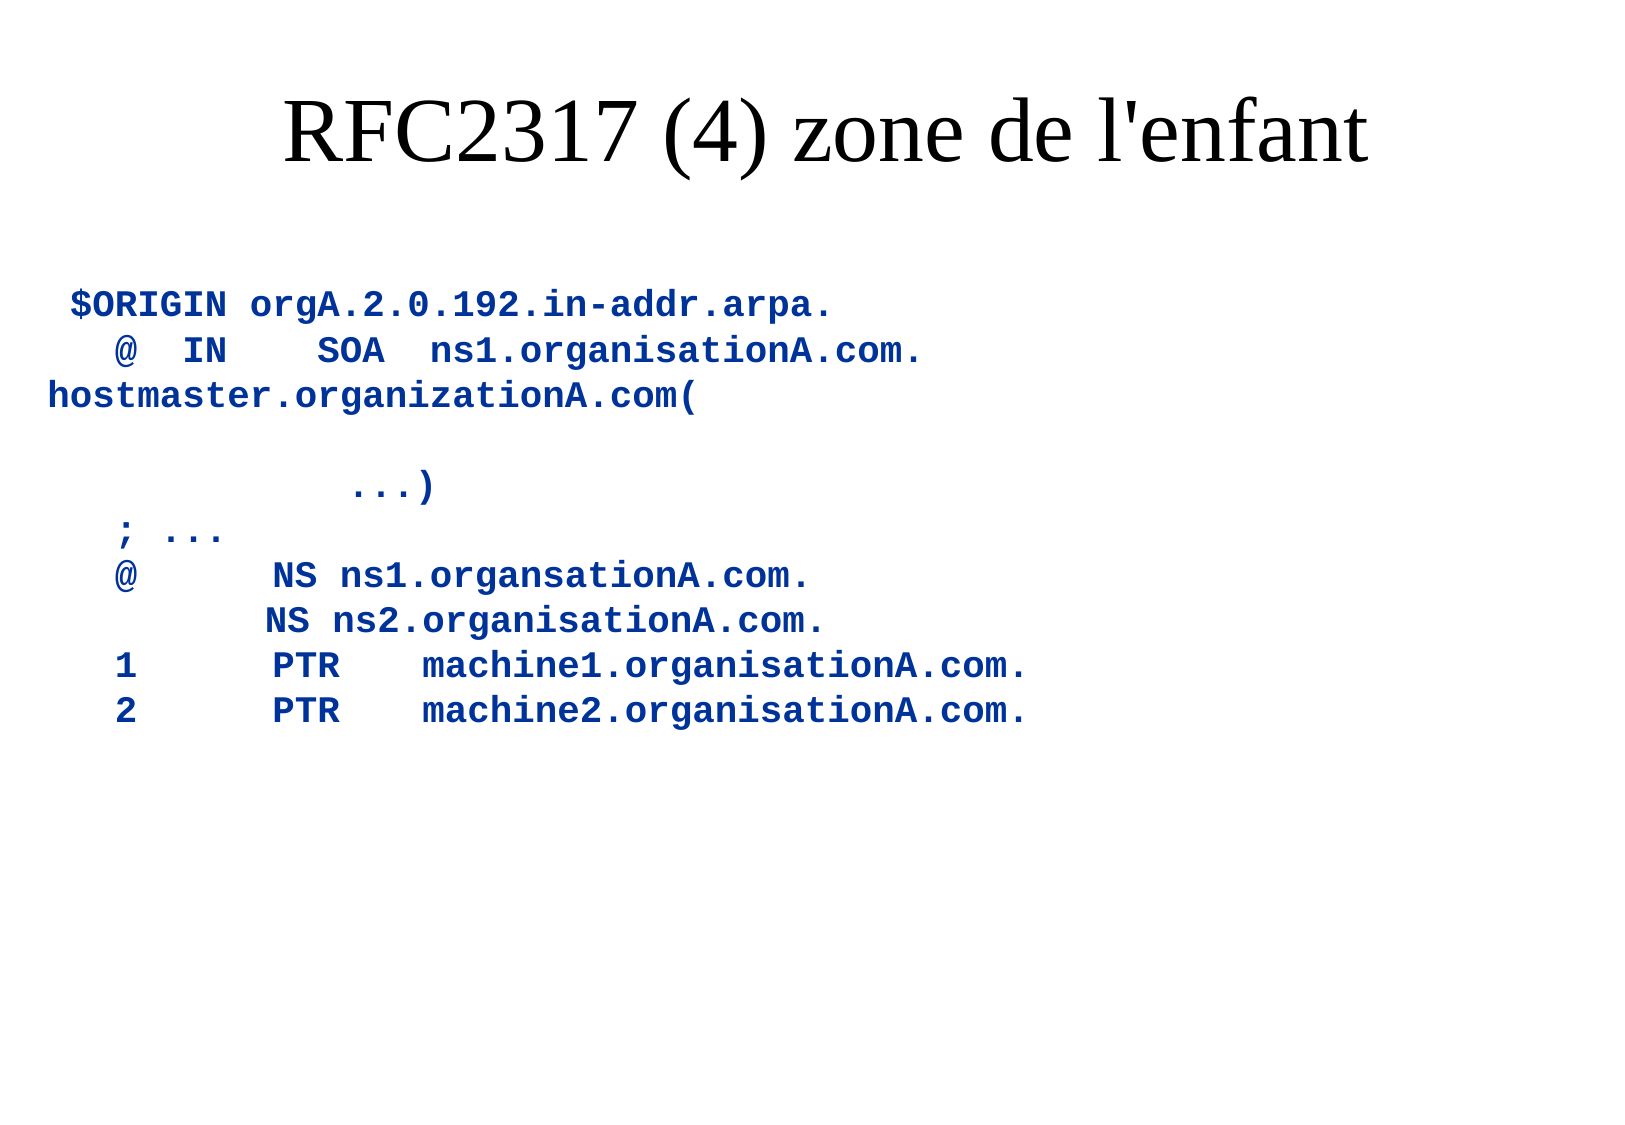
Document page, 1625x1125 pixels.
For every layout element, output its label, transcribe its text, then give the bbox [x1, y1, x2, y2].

text_box RFC2317 (4) zone de l'enfant [123, 72, 1530, 190]
text_box $ORIGIN orgA.2.0.192.in-addr.arpa. @ IN SOA ns1.organisationA.com. hostmaster.organizationA.com( ...) ; ... @ NS ns1.organsationA.com. NS ns2.organisationA.com. 1 PTR machine1.organisationA.com. 2 PTR machine2.organisationA.com. [32, 274, 1579, 783]
